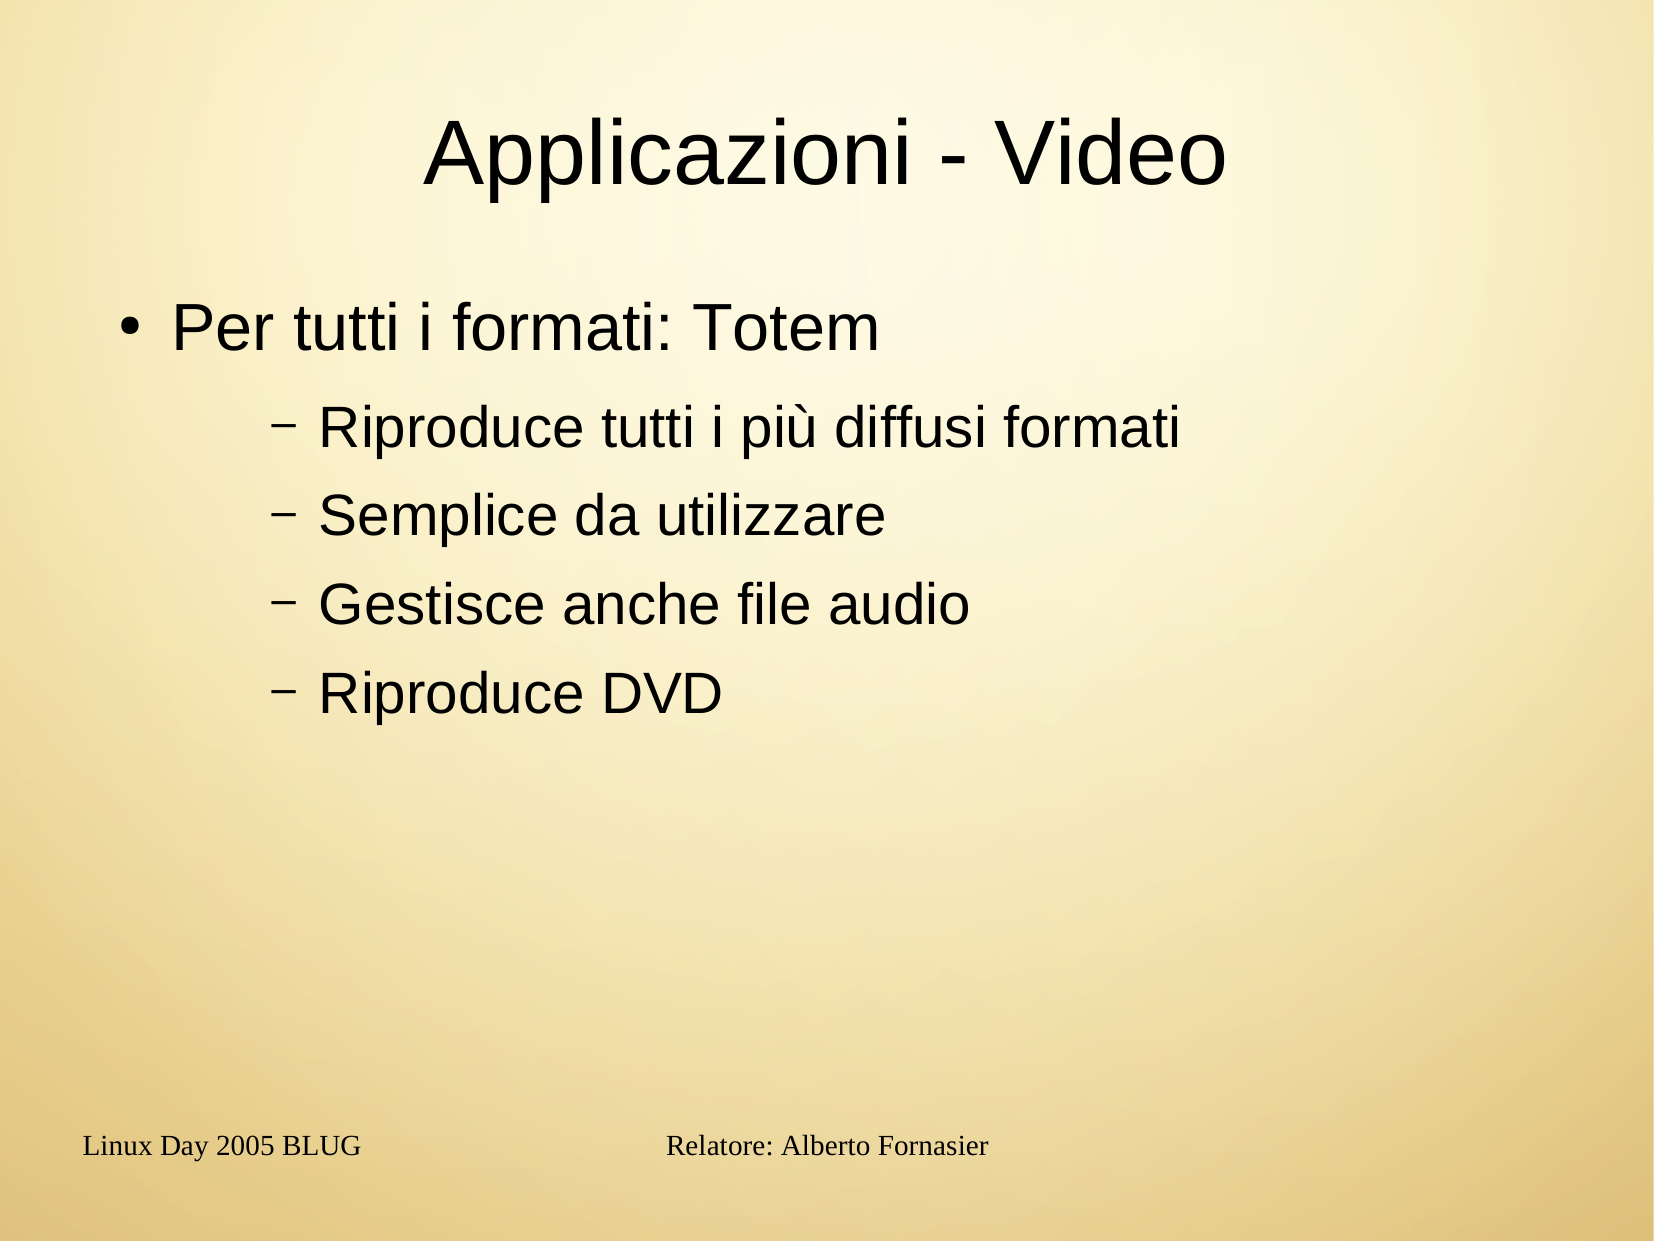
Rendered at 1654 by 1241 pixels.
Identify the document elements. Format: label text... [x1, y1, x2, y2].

title Applicazioni - Video [82, 56, 1571, 250]
list Per tutti i formati: Totem Riproduce tutti i più diffusi formati Semplice da utilizzare Gestisce anche file audio Riproduce DVD [82, 290, 1571, 1094]
picture [0, 0, 1654, 1241]
